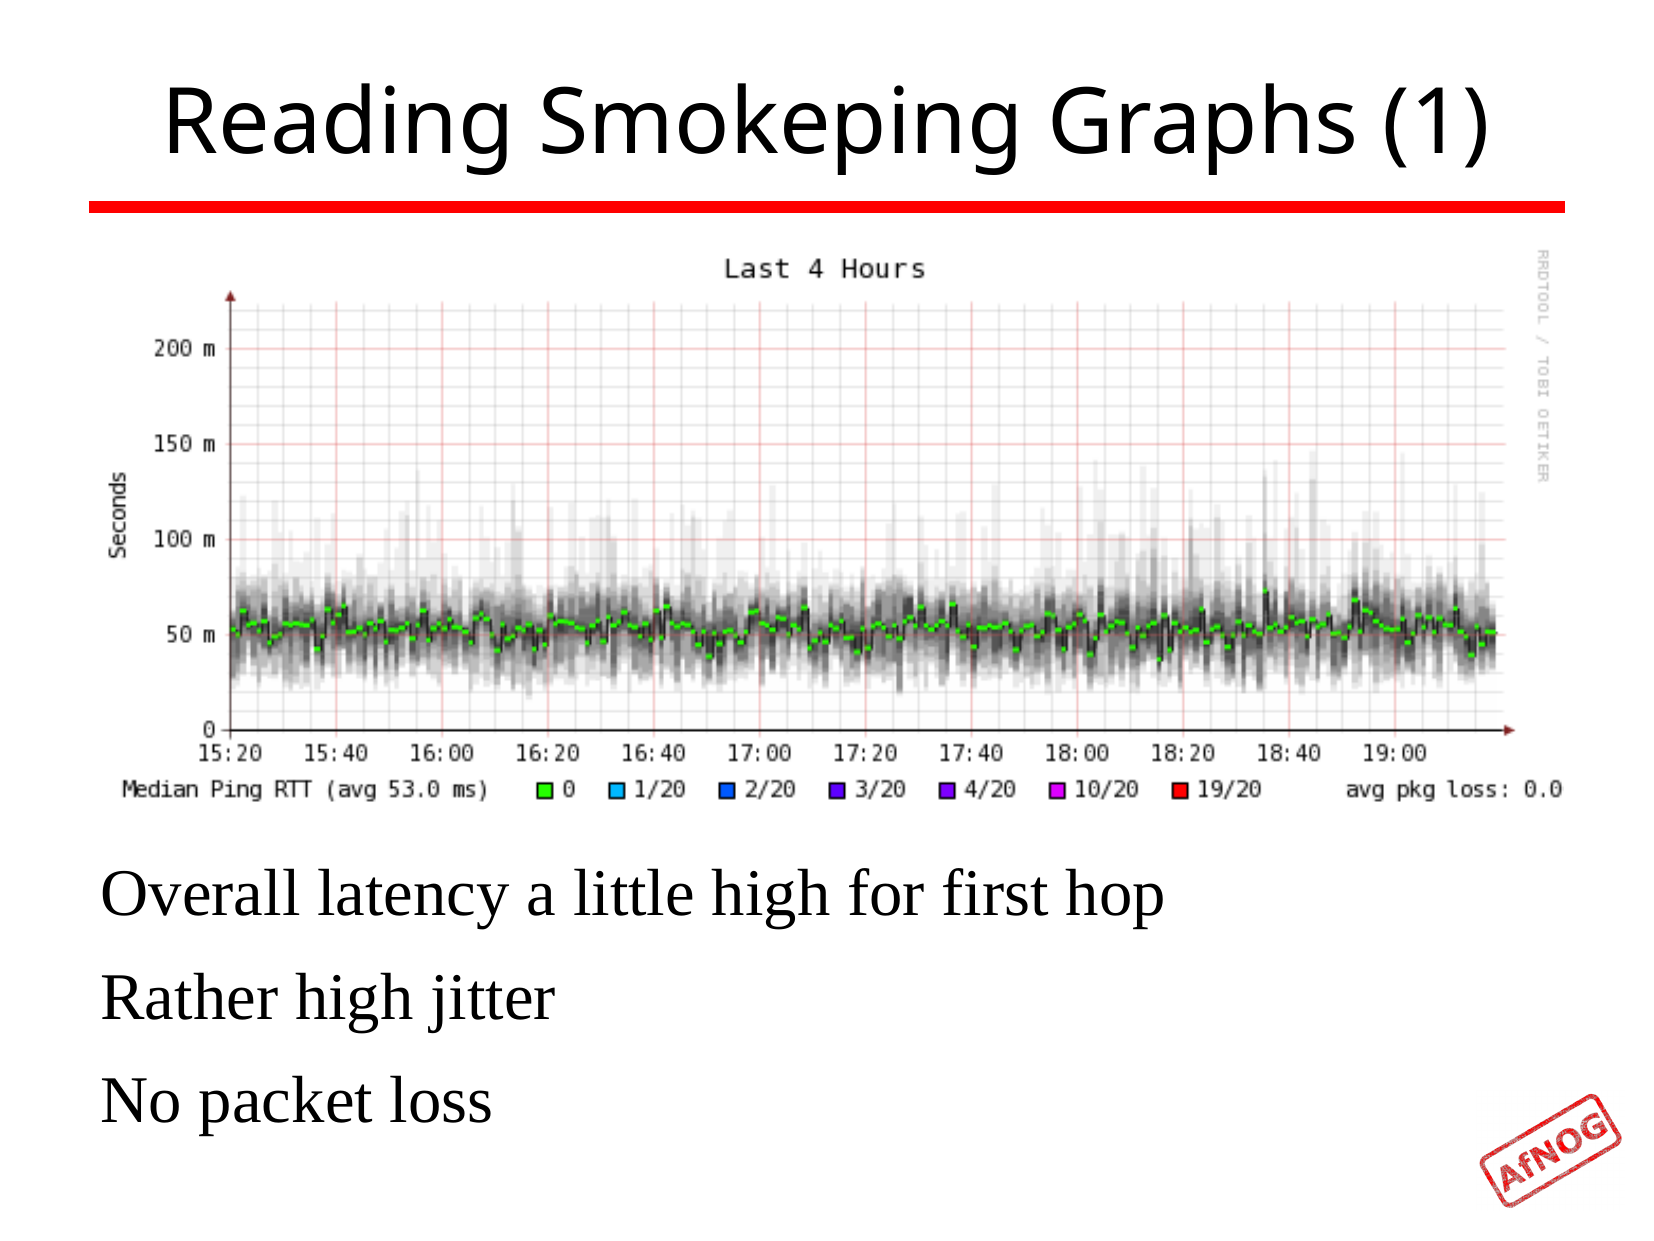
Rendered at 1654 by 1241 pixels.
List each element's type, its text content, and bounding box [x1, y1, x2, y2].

list Overall latency a little high for first hop Rather high jitter No packet loss [82, 856, 1571, 1138]
picture [1476, 1090, 1625, 1211]
title Reading Smokeping Graphs (1) [88, 29, 1565, 207]
picture [88, 236, 1564, 856]
